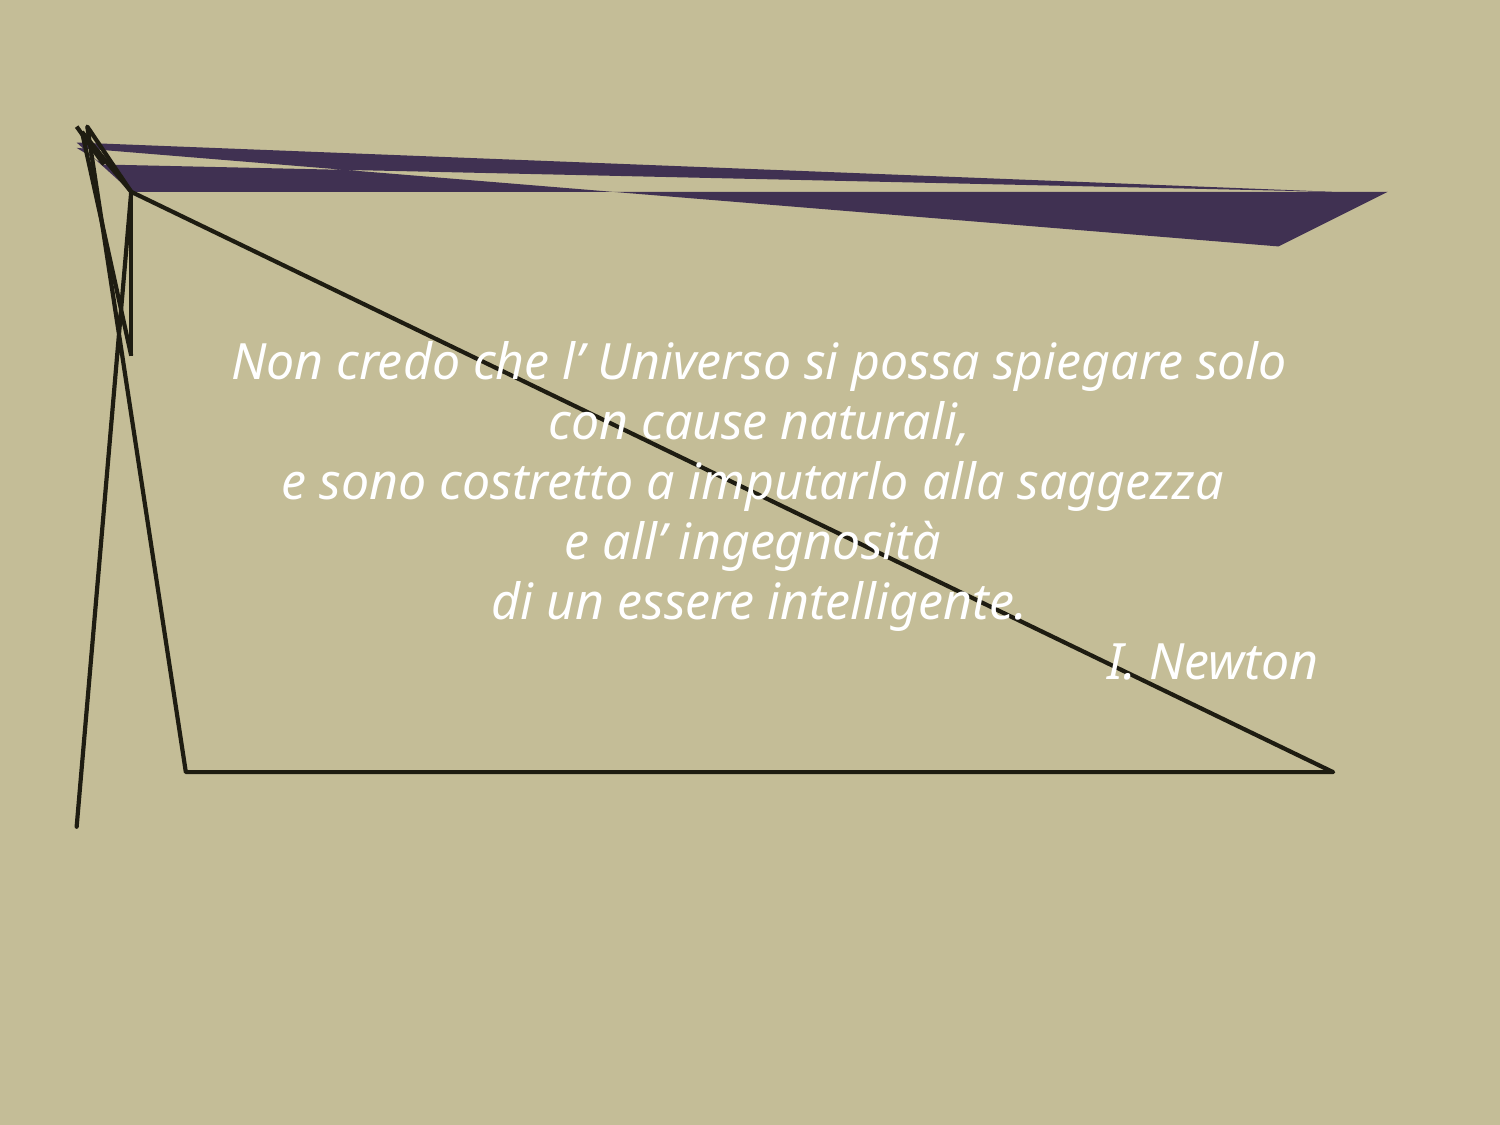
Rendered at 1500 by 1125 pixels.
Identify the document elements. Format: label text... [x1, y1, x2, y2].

text_box Non credo che l’ Universo si possa spiegare solo con cause naturali, e sono costretto a imputarlo alla saggezza e all’ ingegnosità di un essere intelligente. I. Newton [76, 142, 1388, 247]
